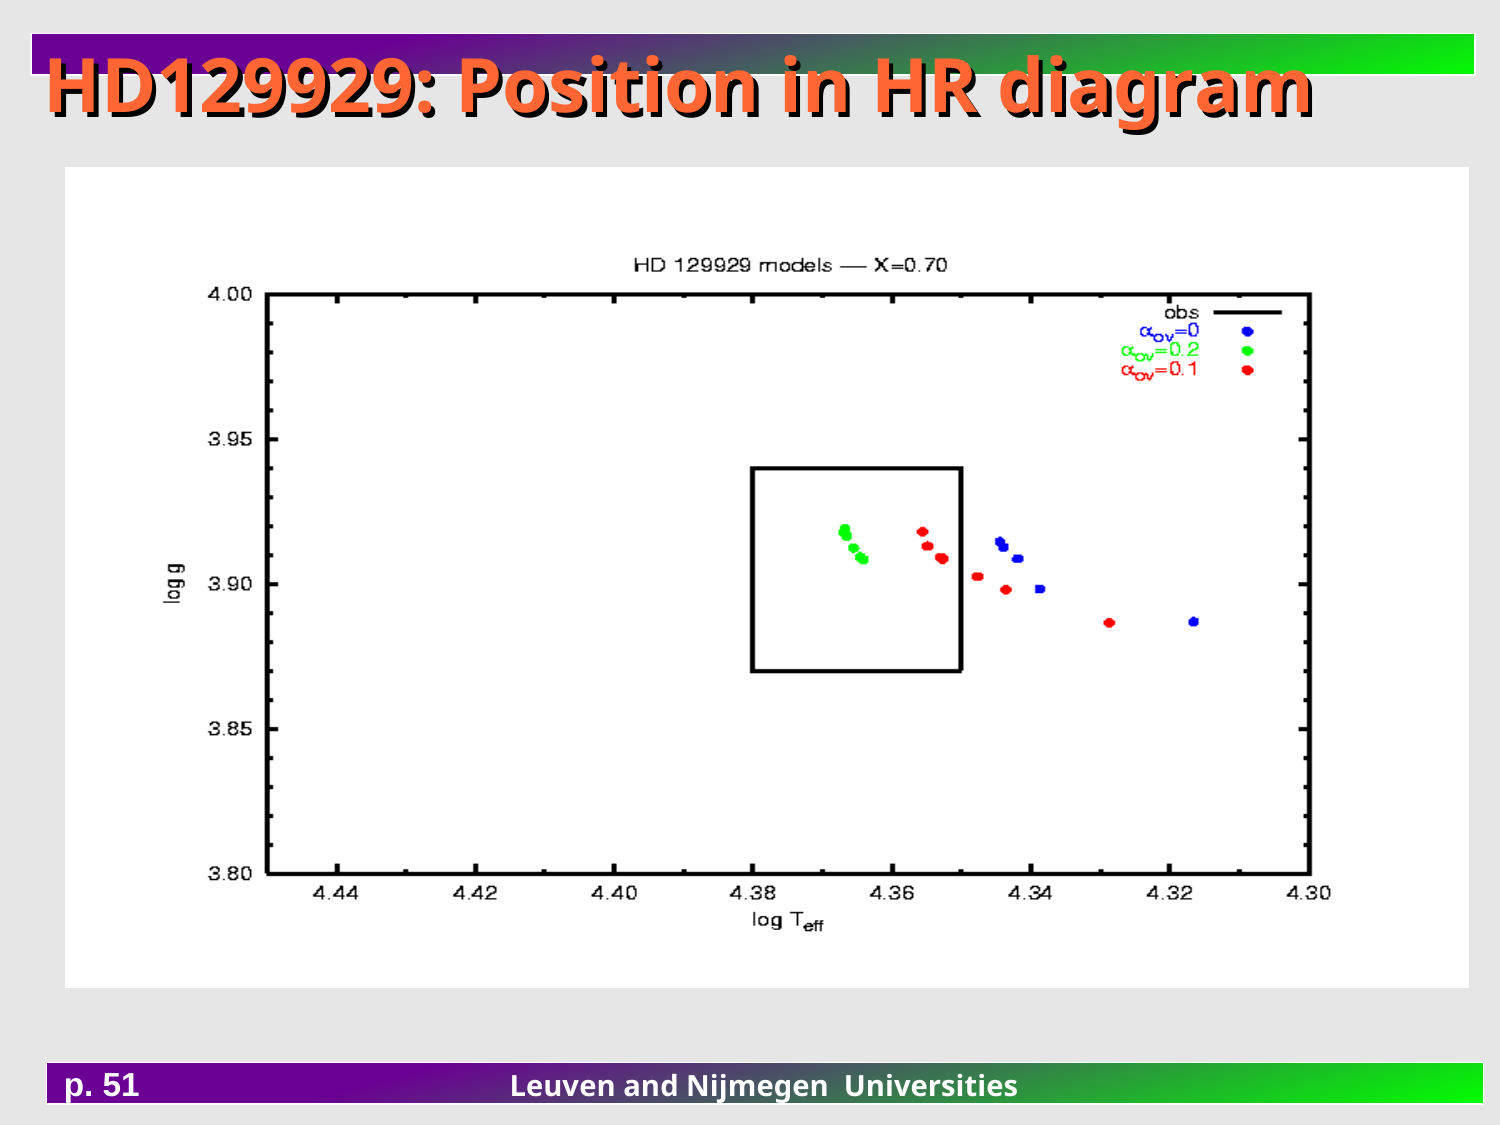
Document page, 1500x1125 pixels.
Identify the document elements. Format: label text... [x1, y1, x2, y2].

title HD129929: Position in HR diagram [24, 31, 1461, 137]
picture [65, 167, 1469, 988]
